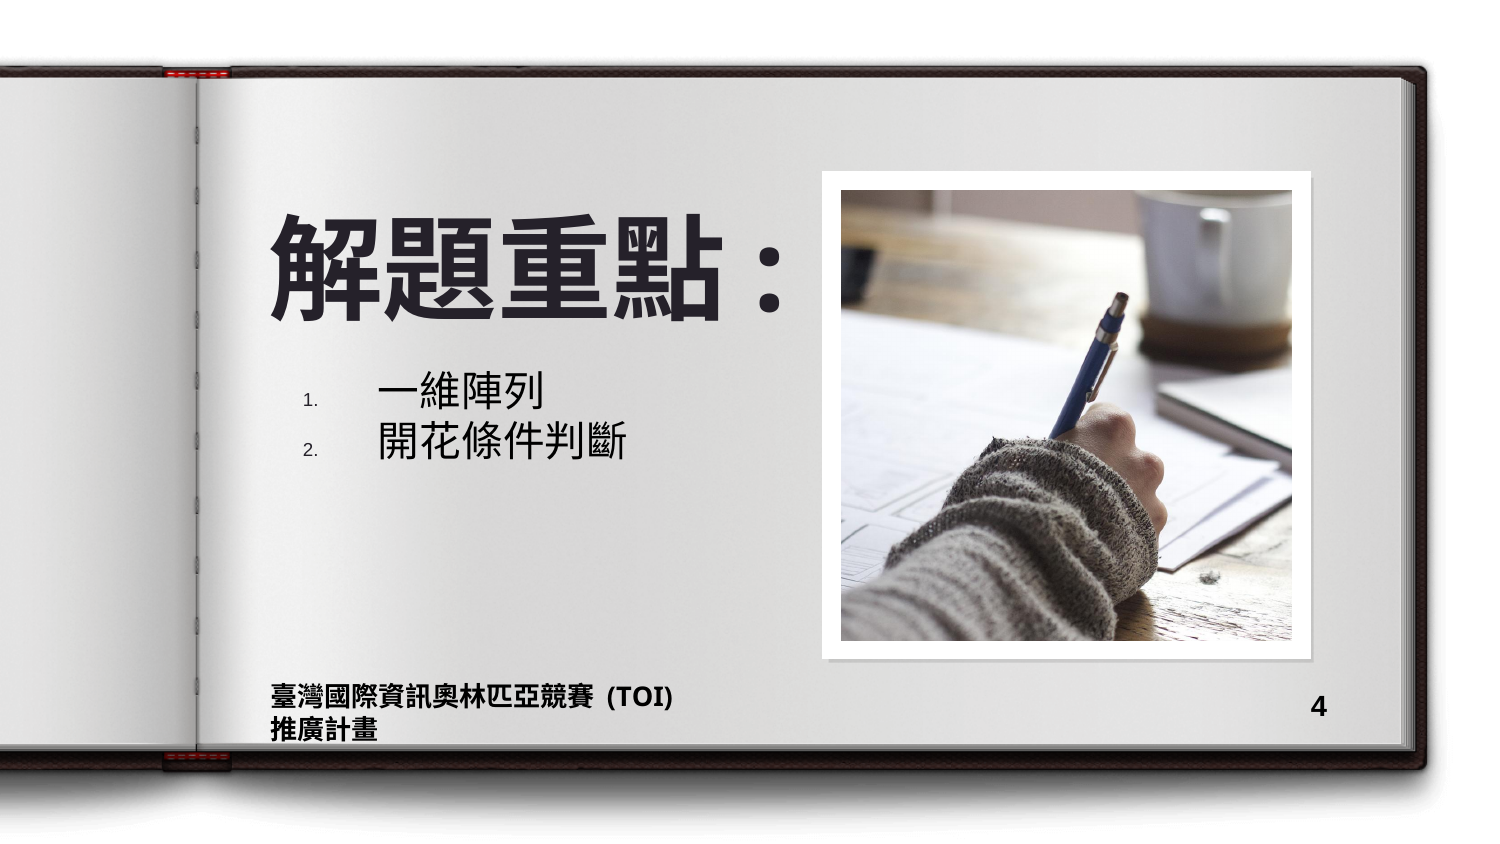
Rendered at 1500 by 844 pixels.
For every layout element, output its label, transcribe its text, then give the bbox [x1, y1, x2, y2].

picture [841, 190, 1292, 641]
text_box [829, 178, 1314, 663]
text_box 解題重點: [253, 158, 784, 350]
text_box 一維陣列 開花條件判斷 [287, 349, 842, 654]
text_box [1295, 672, 1386, 737]
